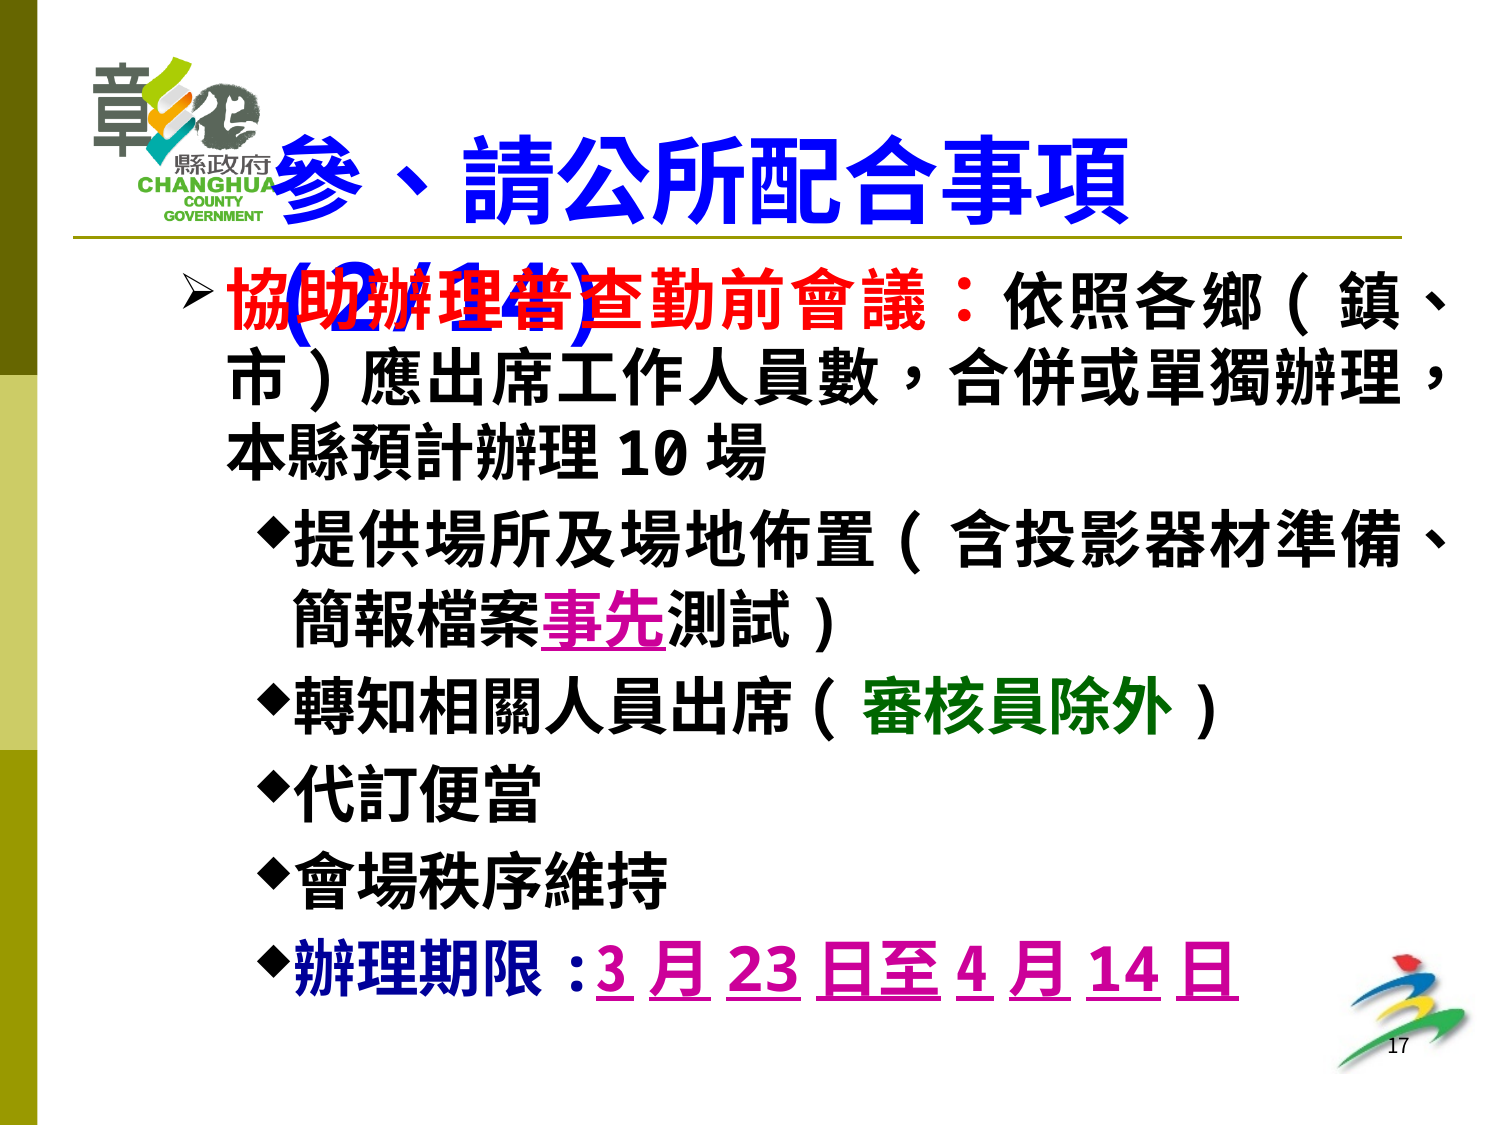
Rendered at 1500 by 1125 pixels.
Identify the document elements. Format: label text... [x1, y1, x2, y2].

picture [57, 42, 313, 235]
picture [1323, 1024, 1477, 1074]
list 協助辦理普查勤前會議：依照各鄉(鎮、市)應出席工作人員數，合併或單獨辦理，本縣預計辦理10場 提供場所及場地佈置(含投影器材準備、簡報檔案事先測試) 轉知相關人員出席(審核員除外) 代訂便當 會場秩序維持 辦理期限:3月23日至4月14日 [88, 255, 1483, 1024]
text_box <編號> [1074, 1025, 1426, 1101]
title 參、請公所配合事項(2/14) [253, 113, 1453, 247]
